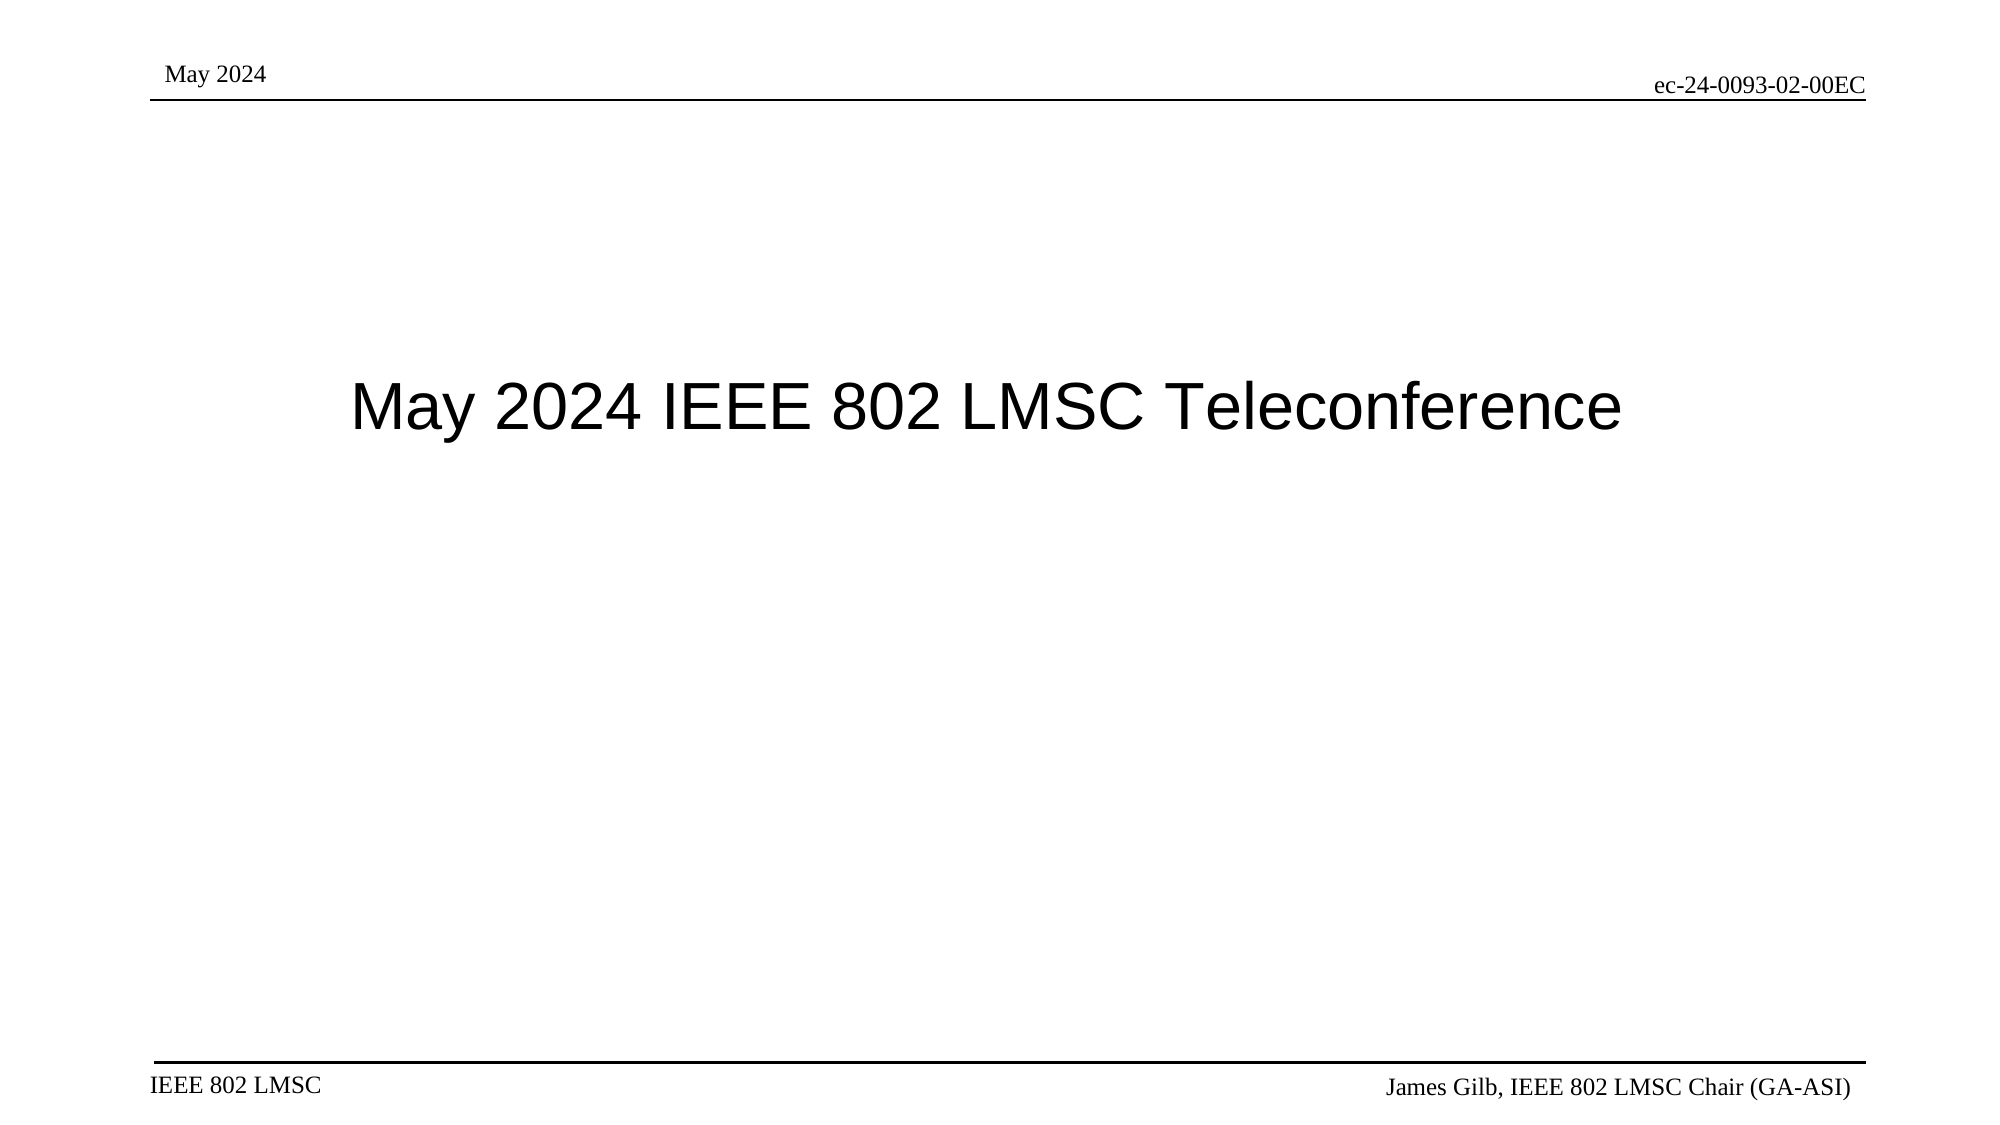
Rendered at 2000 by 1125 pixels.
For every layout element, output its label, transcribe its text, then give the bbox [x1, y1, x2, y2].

subtitle May 2024 IEEE 802 LMSC Teleconference [112, 112, 1863, 693]
